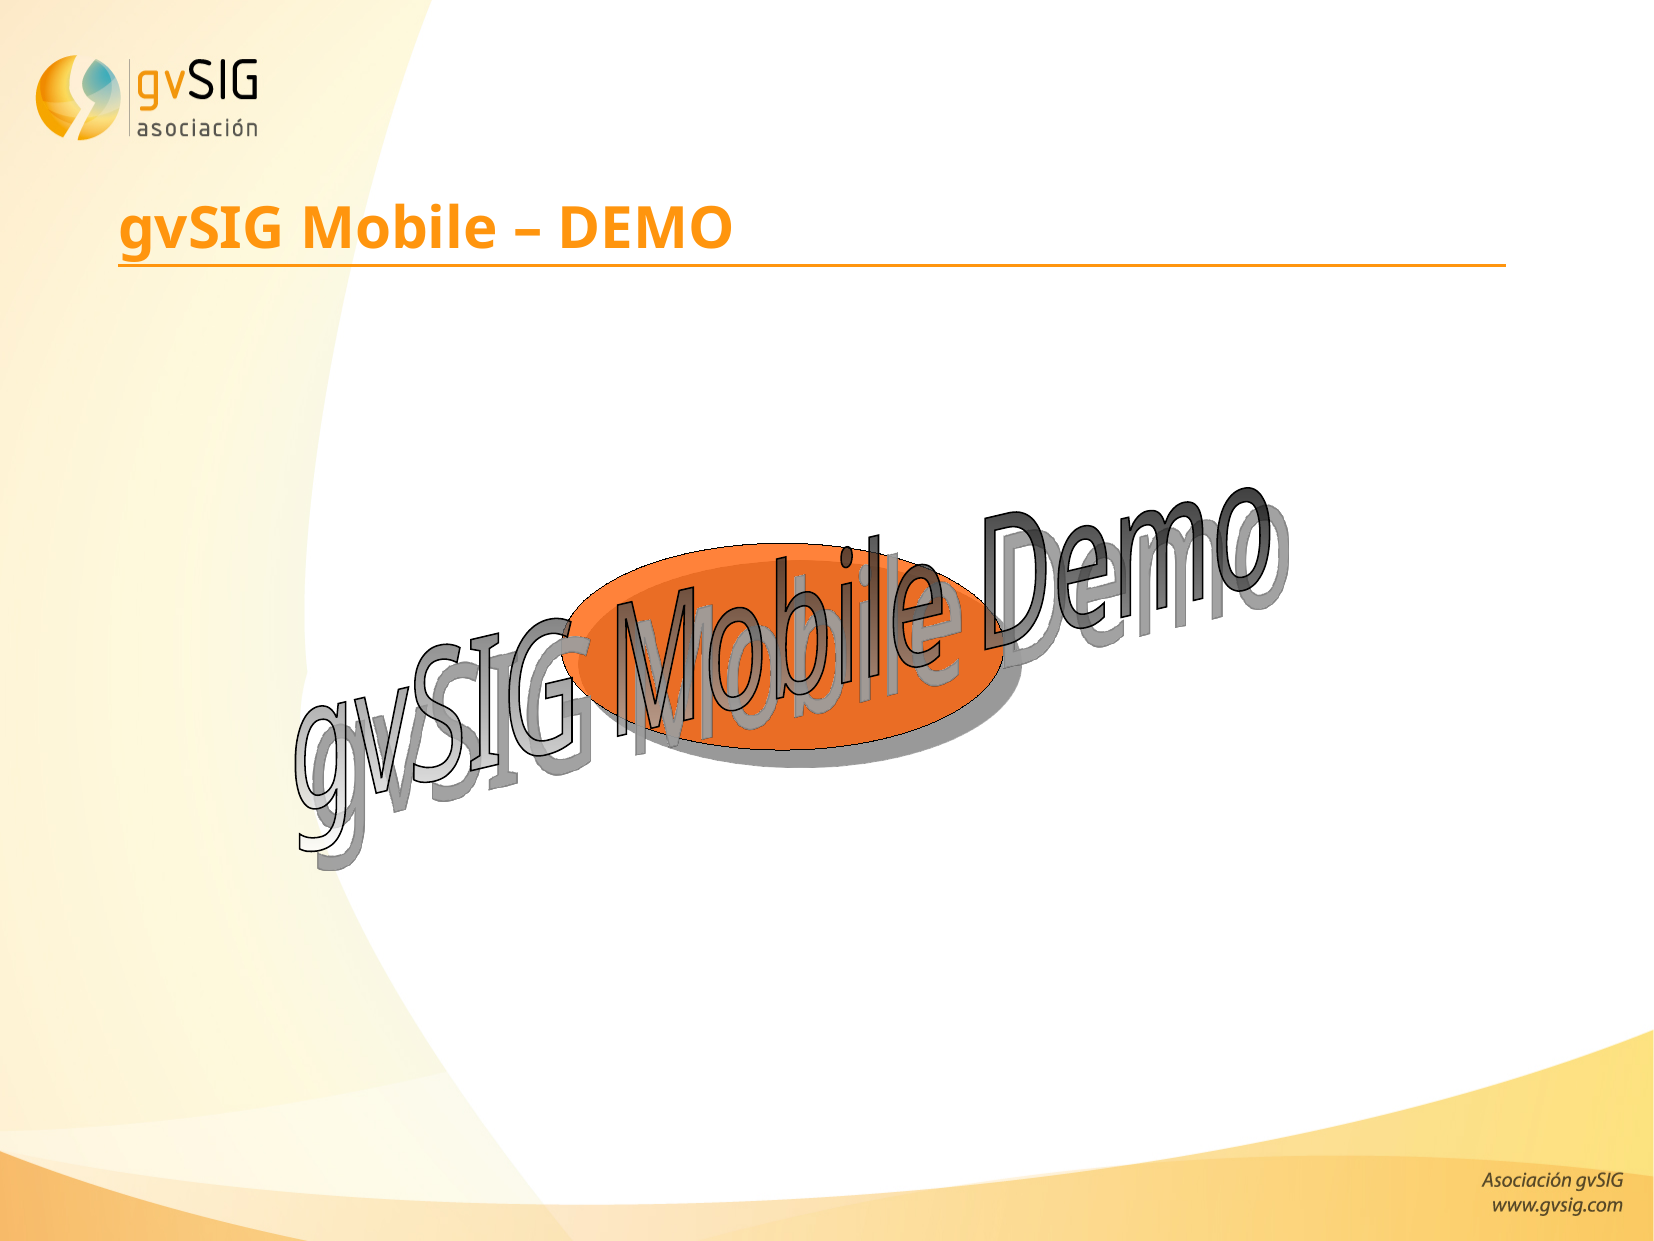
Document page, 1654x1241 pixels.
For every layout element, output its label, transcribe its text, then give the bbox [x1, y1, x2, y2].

text_box gvSIG Mobile Demo [1058, 525, 1107, 629]
text_box gvSIG Mobile Demo [1121, 501, 1203, 618]
text_box gvSIG Mobile Demo [841, 582, 852, 684]
picture [0, 0, 1654, 1241]
text_box gvSIG Mobile Demo [869, 535, 879, 677]
text_box [995, 617, 1002, 632]
text_box [561, 543, 1004, 751]
title gvSIG Mobile – DEMO [118, 177, 1607, 276]
text_box gvSIG Mobile Demo [776, 556, 828, 699]
text_box gvSIG Mobile Demo [509, 618, 573, 756]
text_box gvSIG Mobile Demo [295, 701, 346, 852]
text_box [904, 578, 932, 609]
text_box gvSIG Mobile Demo [985, 512, 1046, 650]
text_box gvSIG Mobile Demo [617, 587, 694, 737]
text_box gvSIG Mobile Demo [893, 564, 942, 668]
text_box gvSIG Mobile Demo [354, 686, 409, 794]
text_box gvSIG Mobile Demo [470, 633, 499, 771]
text_box gvSIG Mobile Demo [709, 607, 762, 711]
text_box gvSIG Mobile Demo [413, 644, 462, 783]
text_box gvSIG Mobile Demo [1217, 487, 1270, 592]
